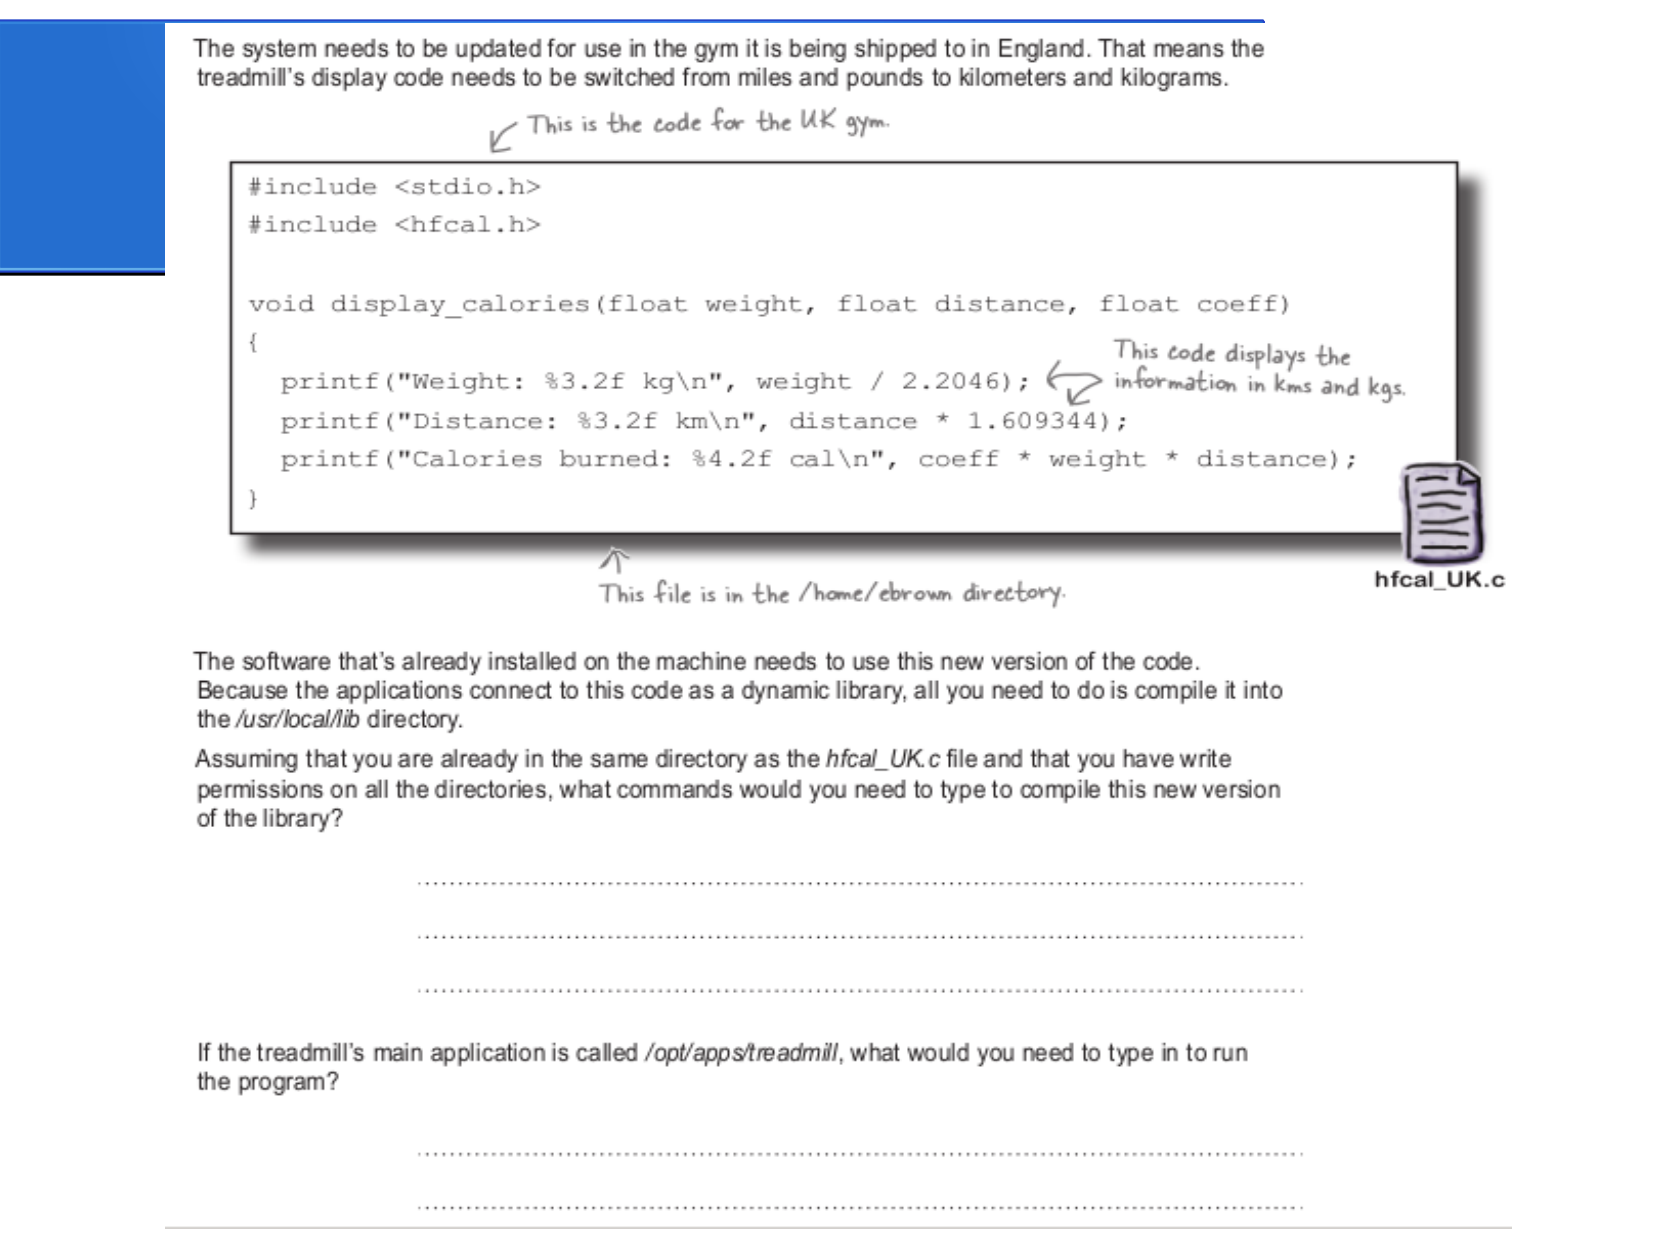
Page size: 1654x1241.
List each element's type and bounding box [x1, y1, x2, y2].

picture [165, 23, 1512, 1229]
